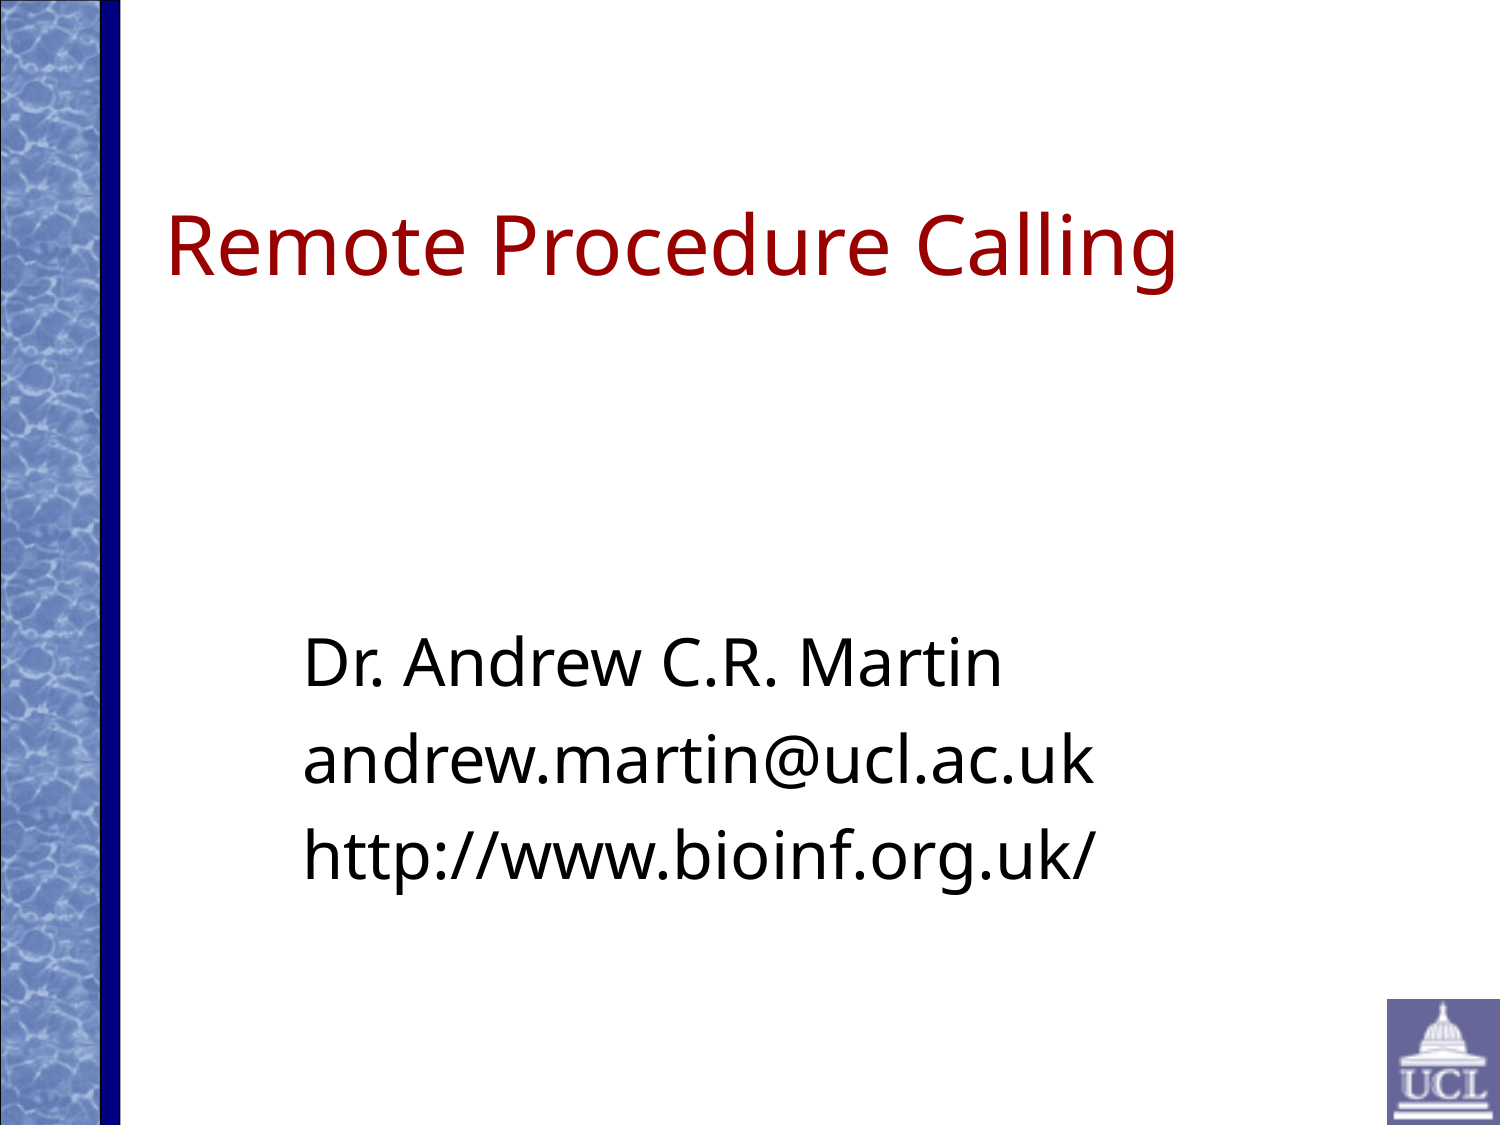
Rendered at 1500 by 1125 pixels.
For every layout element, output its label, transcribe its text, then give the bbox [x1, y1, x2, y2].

title Remote Procedure Calling [149, 112, 1417, 300]
picture [1387, 999, 1500, 1125]
picture [1, 1, 99, 1125]
subtitle Dr. Andrew C.R. Martin andrew.martin@ucl.ac.uk http://www.bioinf.org.uk/ [287, 612, 1338, 904]
